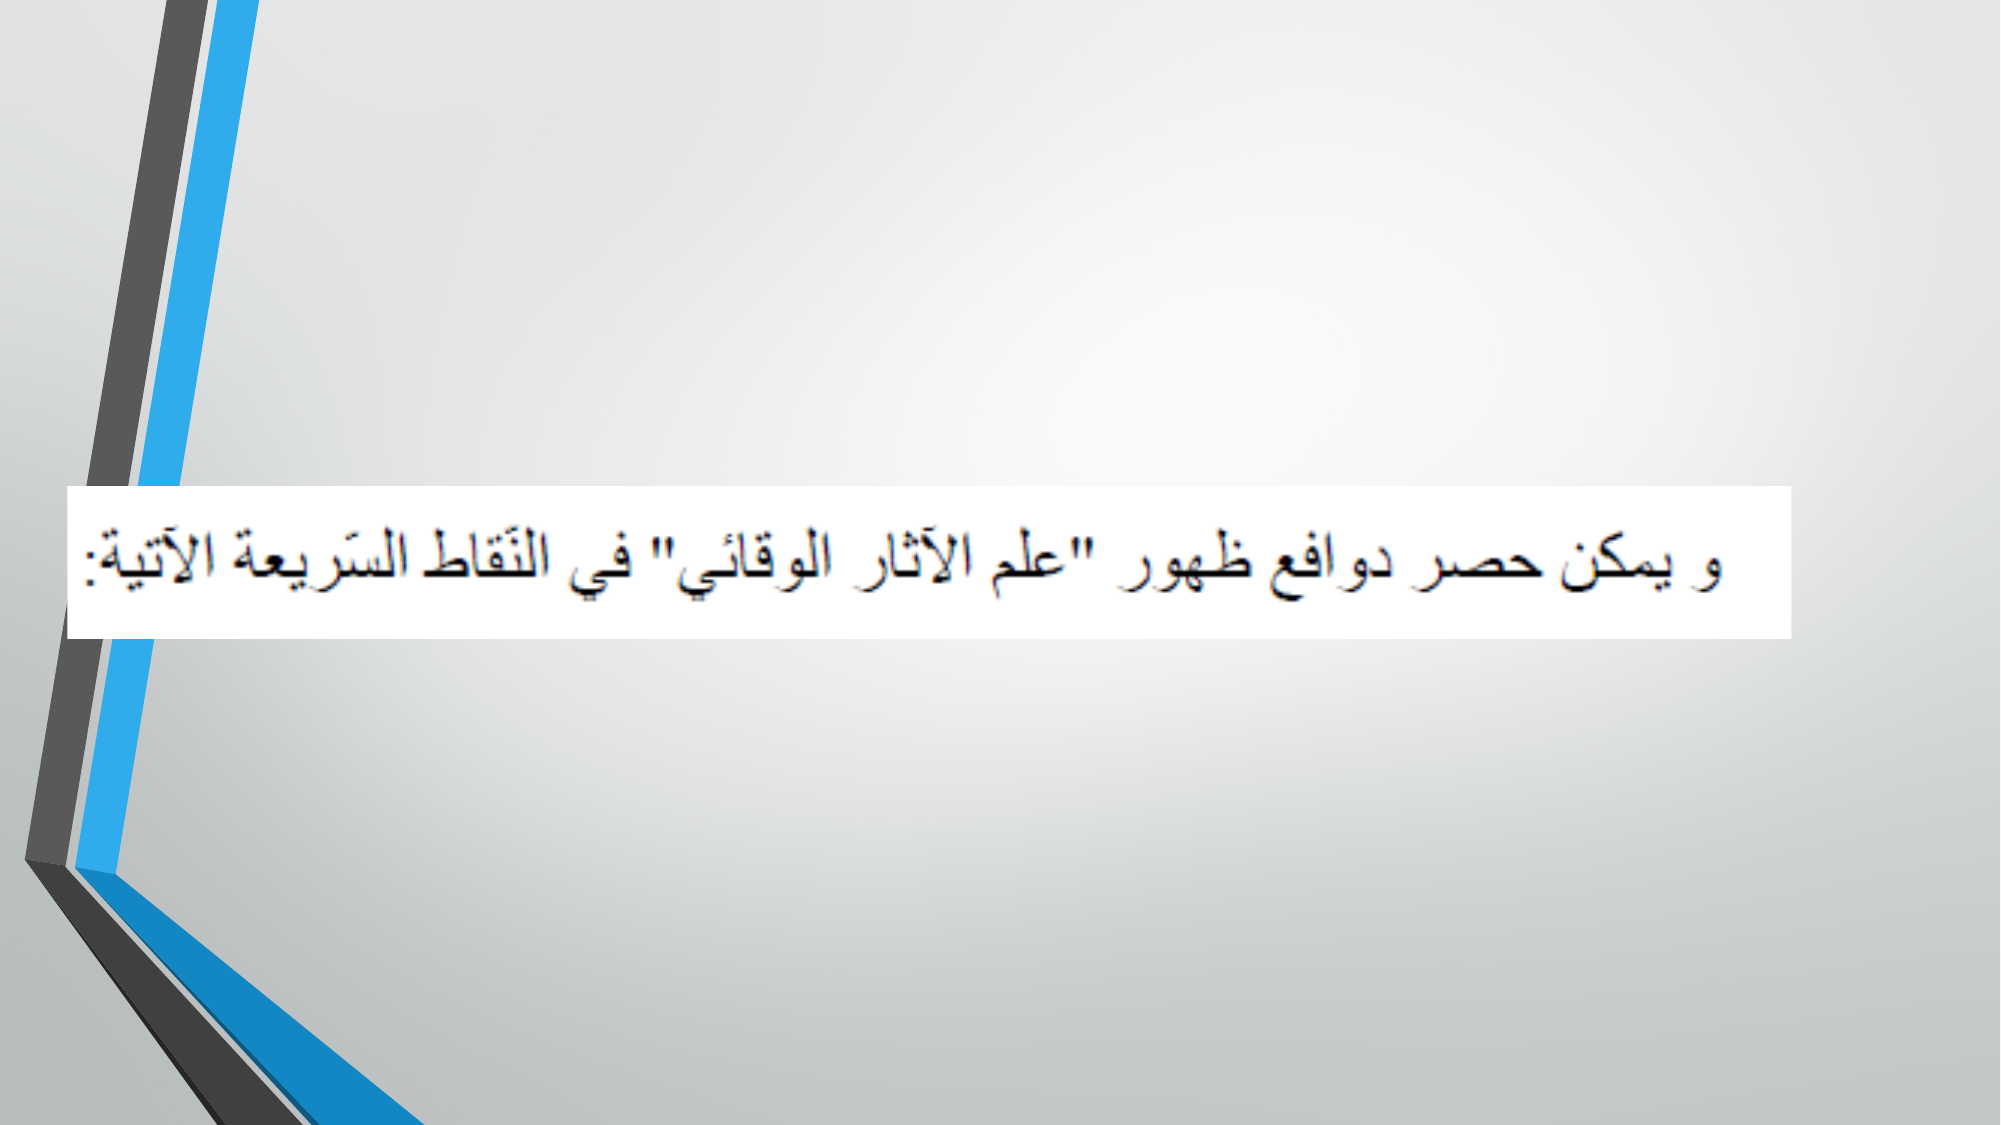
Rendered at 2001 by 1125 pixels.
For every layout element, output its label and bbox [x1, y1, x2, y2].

picture [67, 486, 1792, 639]
